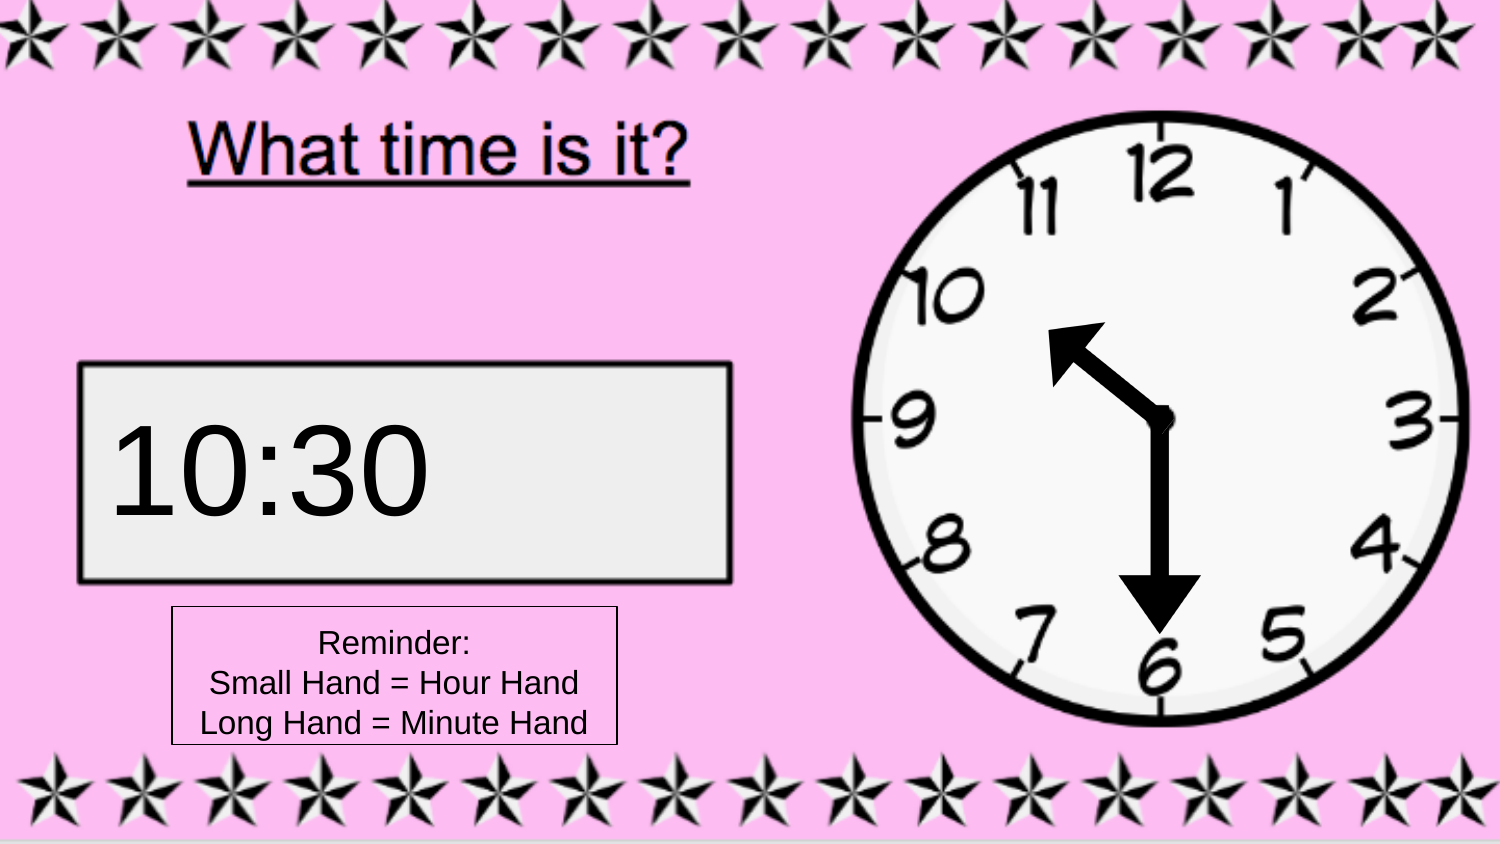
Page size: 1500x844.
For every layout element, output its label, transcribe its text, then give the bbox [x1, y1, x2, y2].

text_box Reminder: Small Hand = Hour Hand Long Hand = Minute Hand [171, 606, 617, 745]
picture [0, 0, 1500, 844]
text_box 10:30 [92, 371, 729, 572]
